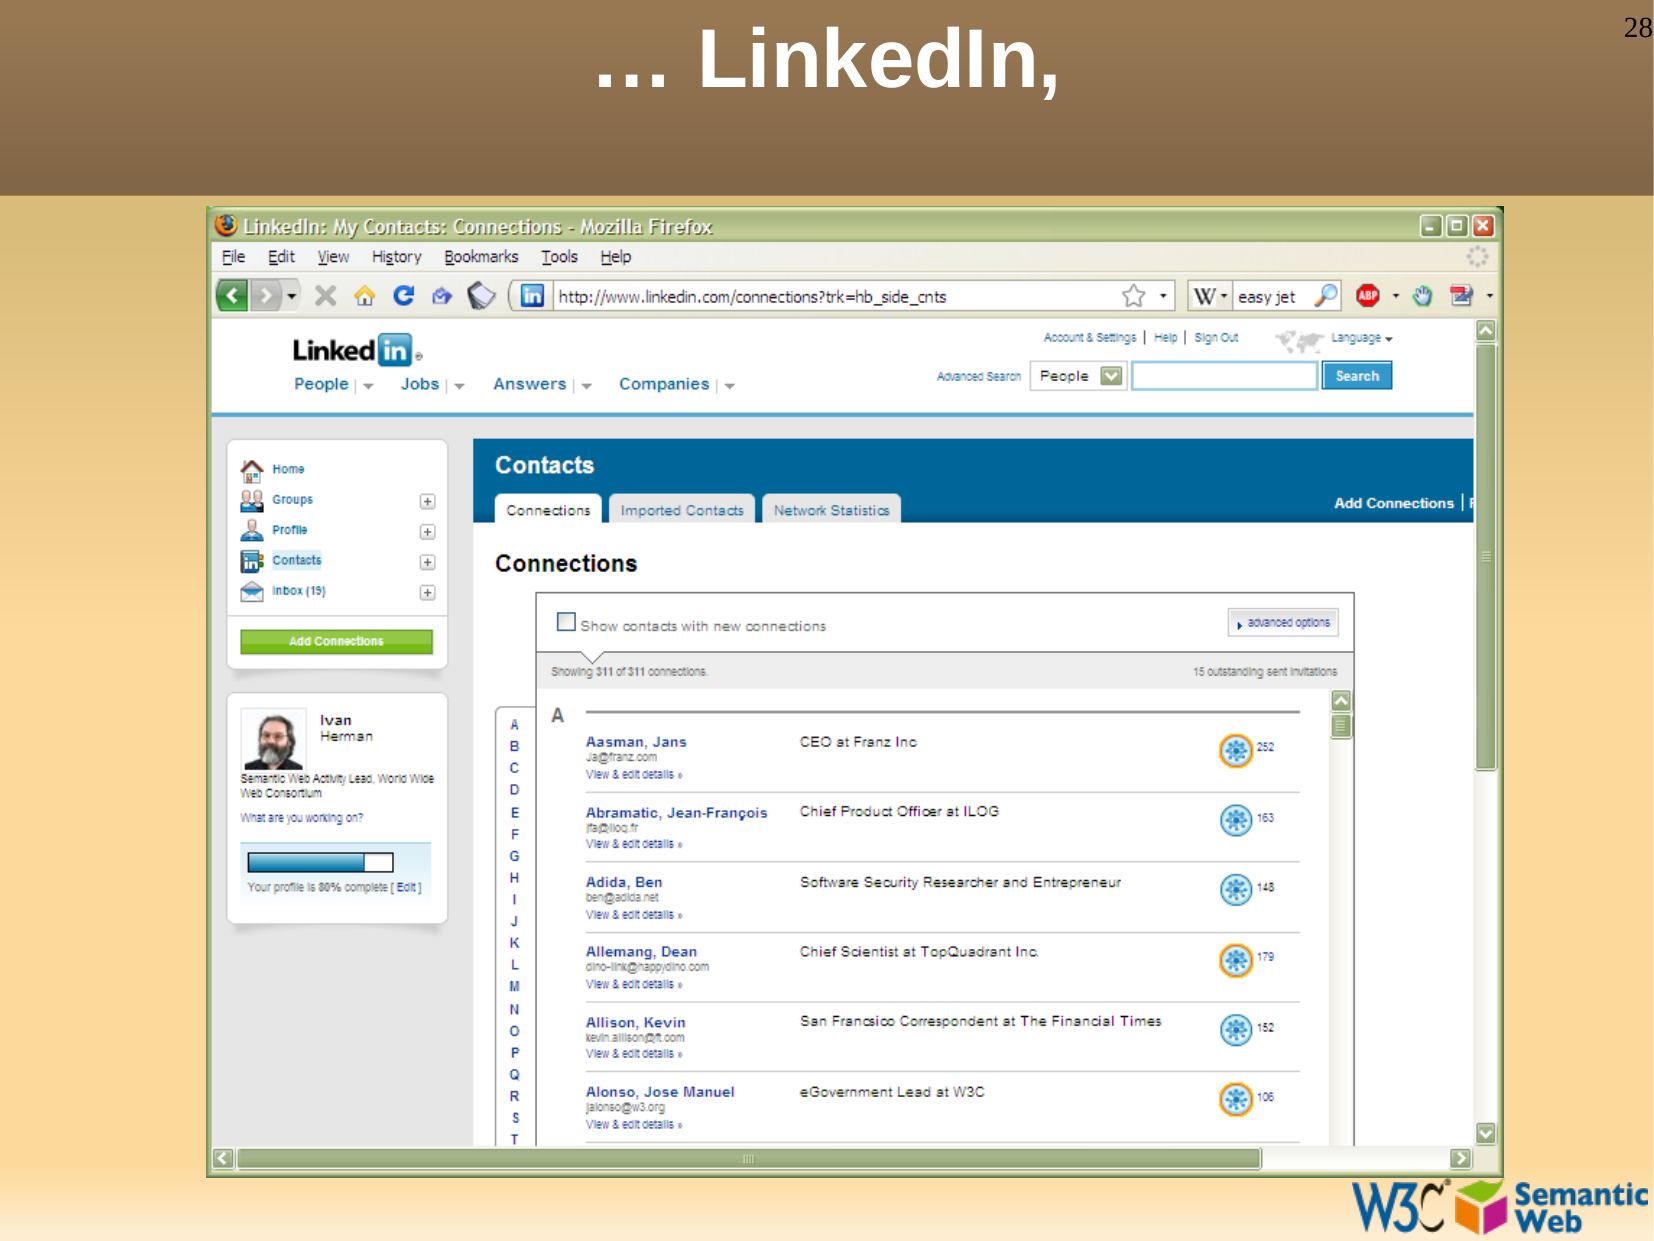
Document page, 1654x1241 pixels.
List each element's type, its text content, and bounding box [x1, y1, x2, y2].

title … LinkedIn, [0, 0, 1654, 119]
picture [0, 119, 1654, 1241]
